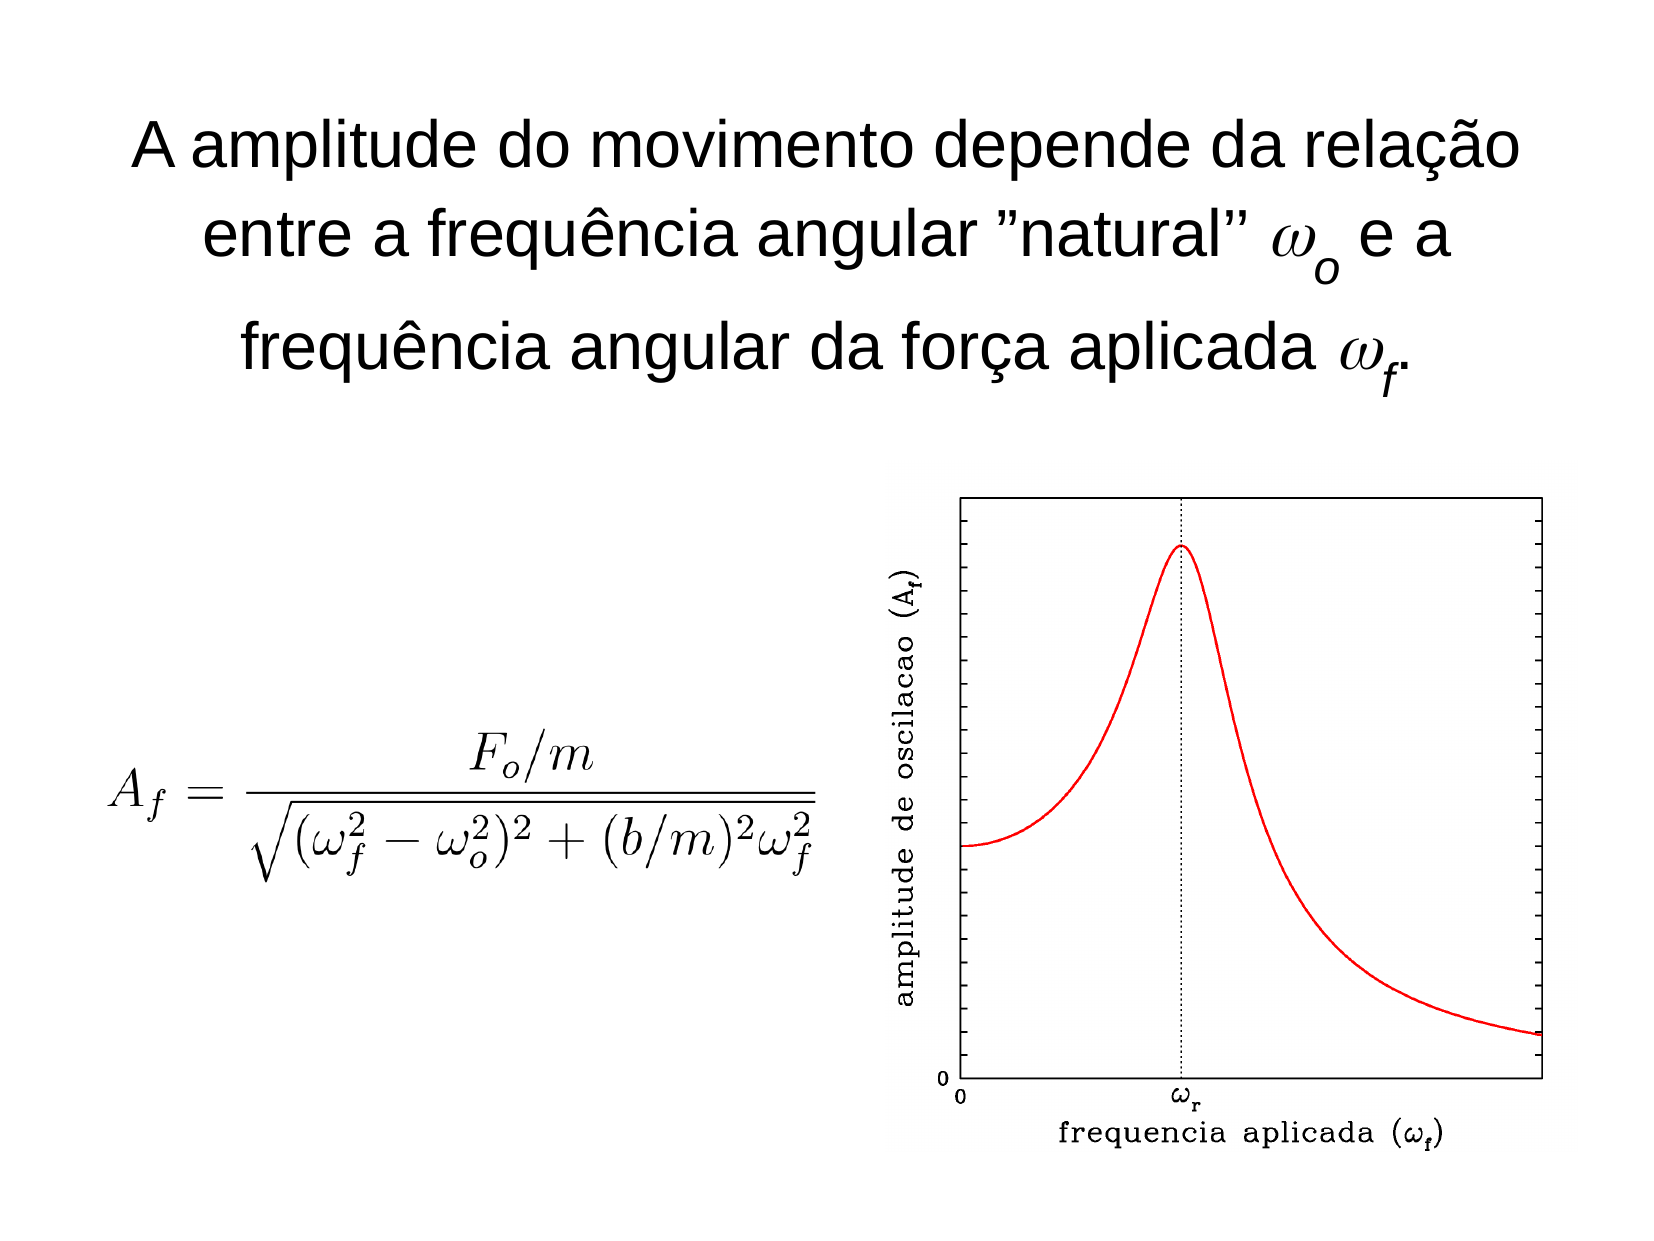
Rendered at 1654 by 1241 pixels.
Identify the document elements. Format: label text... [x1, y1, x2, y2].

picture [885, 460, 1578, 1152]
picture [86, 702, 839, 904]
subtitle A amplitude do movimento depende da relação entre a frequência angular ”natural’’ wo e a frequência angular da força aplicada wf. [82, 49, 1571, 615]
